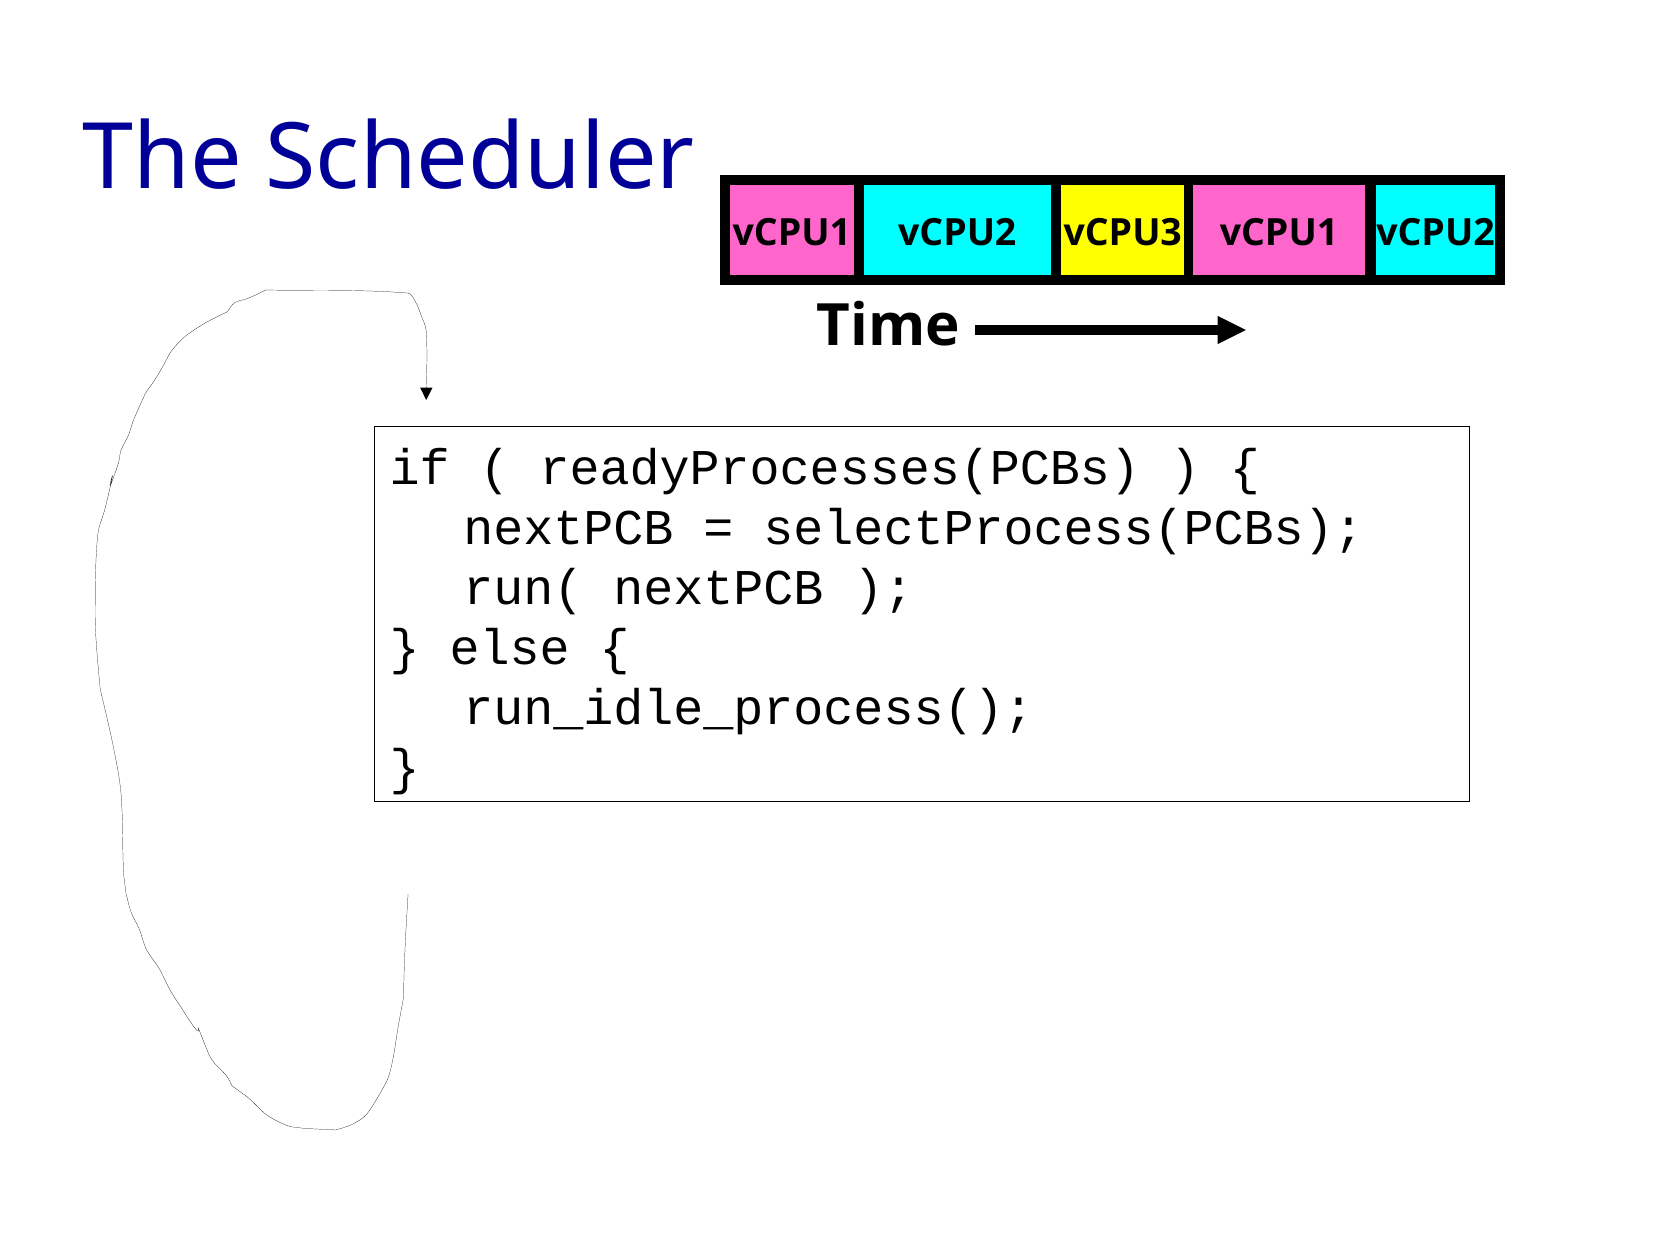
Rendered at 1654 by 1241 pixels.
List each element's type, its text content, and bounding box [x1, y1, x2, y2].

text_box vCPU1 [1188, 180, 1370, 280]
text_box Time [801, 279, 990, 365]
text_box if ( readyProcesses(PCBs) ) { nextPCB = selectProcess(PCBs); run( nextPCB ); } else { run_idle_process(); } [374, 426, 1470, 802]
text_box vCPU1 [725, 180, 858, 280]
text_box vCPU2 [1371, 180, 1500, 280]
text_box vCPU2 [858, 180, 1055, 280]
text_box vCPU3 [1055, 180, 1188, 280]
title The Scheduler [82, 49, 1571, 257]
